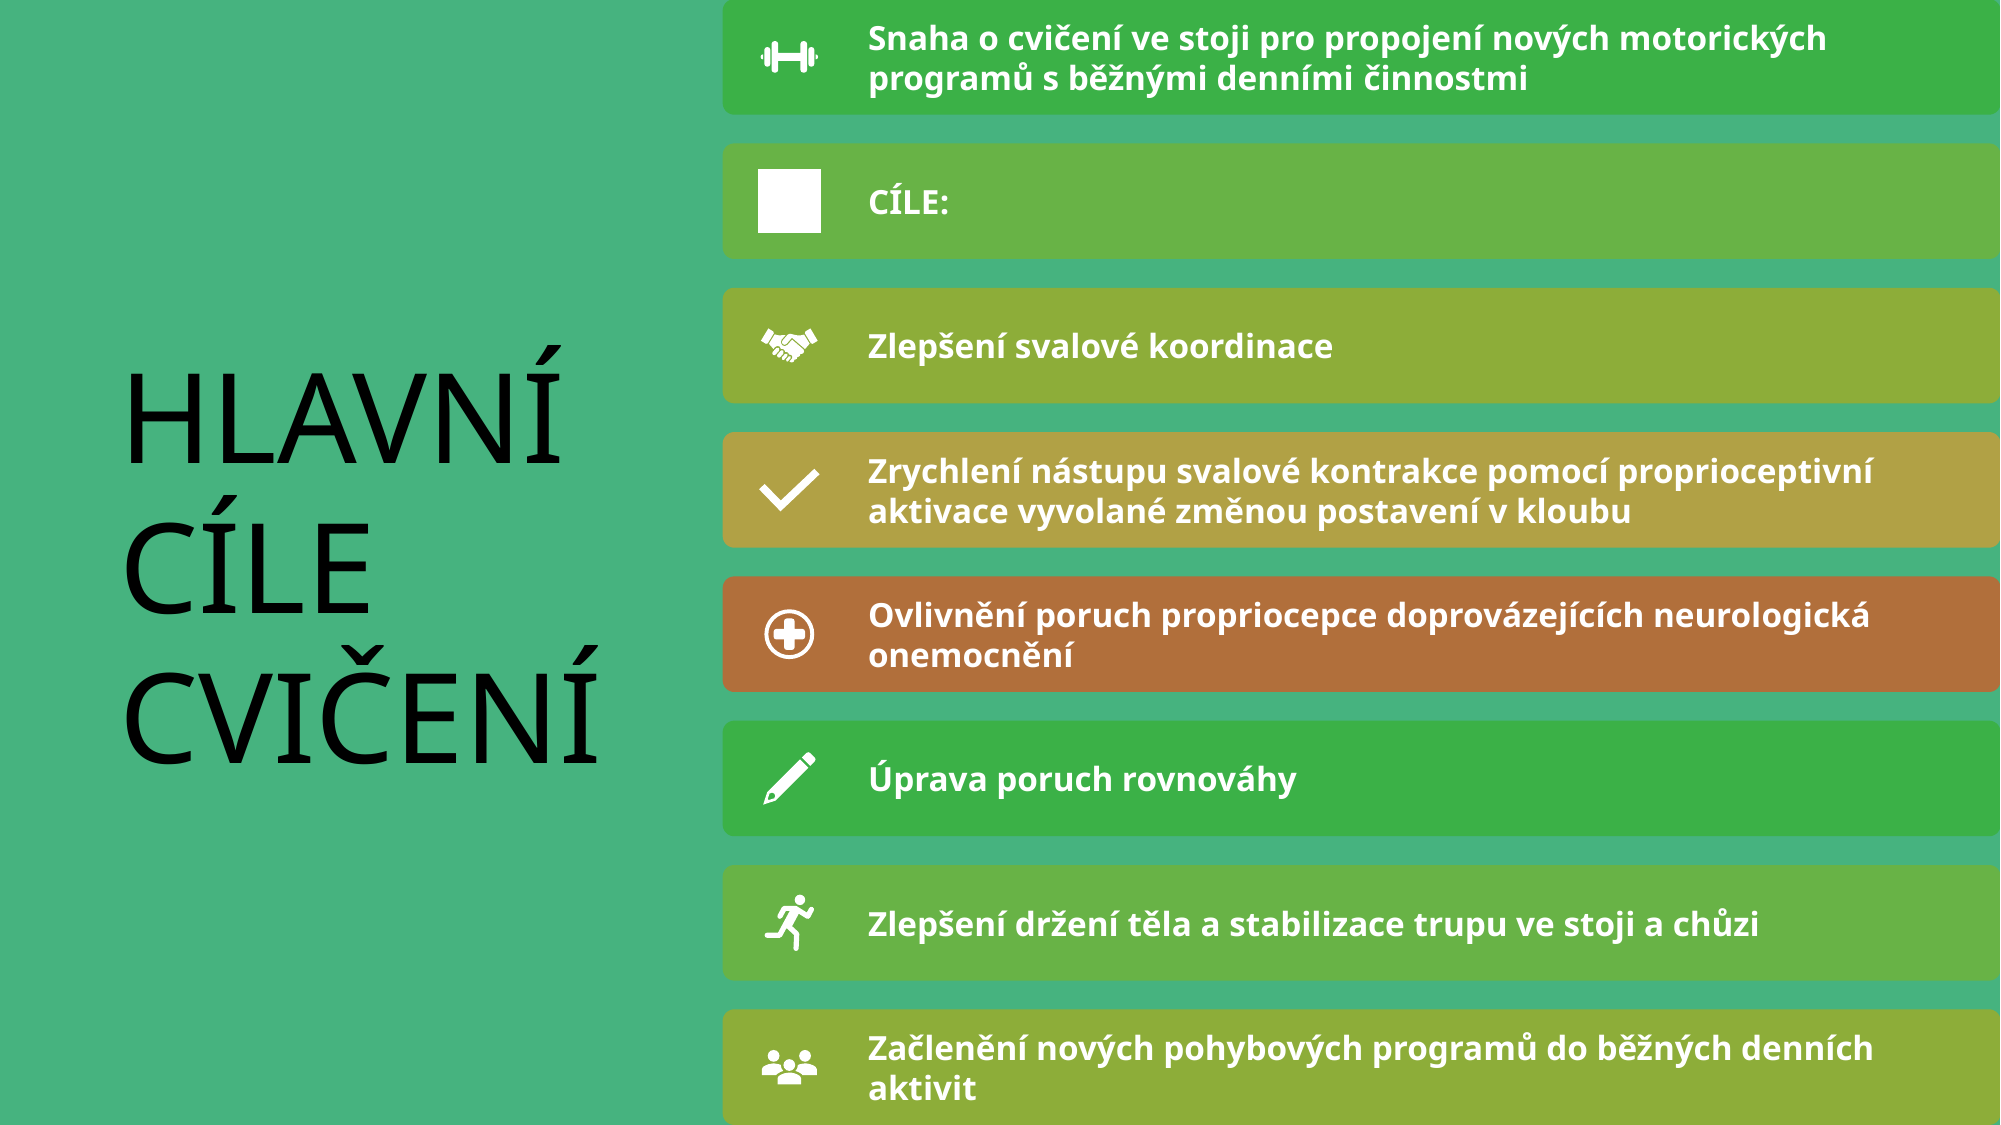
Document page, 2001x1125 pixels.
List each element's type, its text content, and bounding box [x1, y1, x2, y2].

text_box Ovlivnění poruch propriocepce doprovázejících neurologická onemocnění [856, 576, 2000, 692]
text_box Začlenění nových pohybových programů do běžných denních aktivit [856, 1009, 2000, 1125]
text_box Zrychlení nástupu svalové kontrakce pomocí proprioceptivní aktivace vyvolané změnou postavení v kloubu [856, 432, 2000, 548]
title HLAVNÍ CÍLE CVIČENÍ [104, 105, 665, 1022]
text_box CÍLE: [856, 143, 2000, 259]
text_box Zlepšení svalové koordinace [856, 287, 2000, 404]
text_box Úprava poruch rovnováhy [856, 720, 2000, 837]
text_box [0, 0, 2000, 1125]
text_box Snaha o cvičení ve stoji pro propojení nových motorických programů s běžnými denními činnostmi [856, 0, 2000, 115]
text_box Zlepšení držení těla a stabilizace trupu ve stoji a chůzi [856, 865, 2000, 981]
